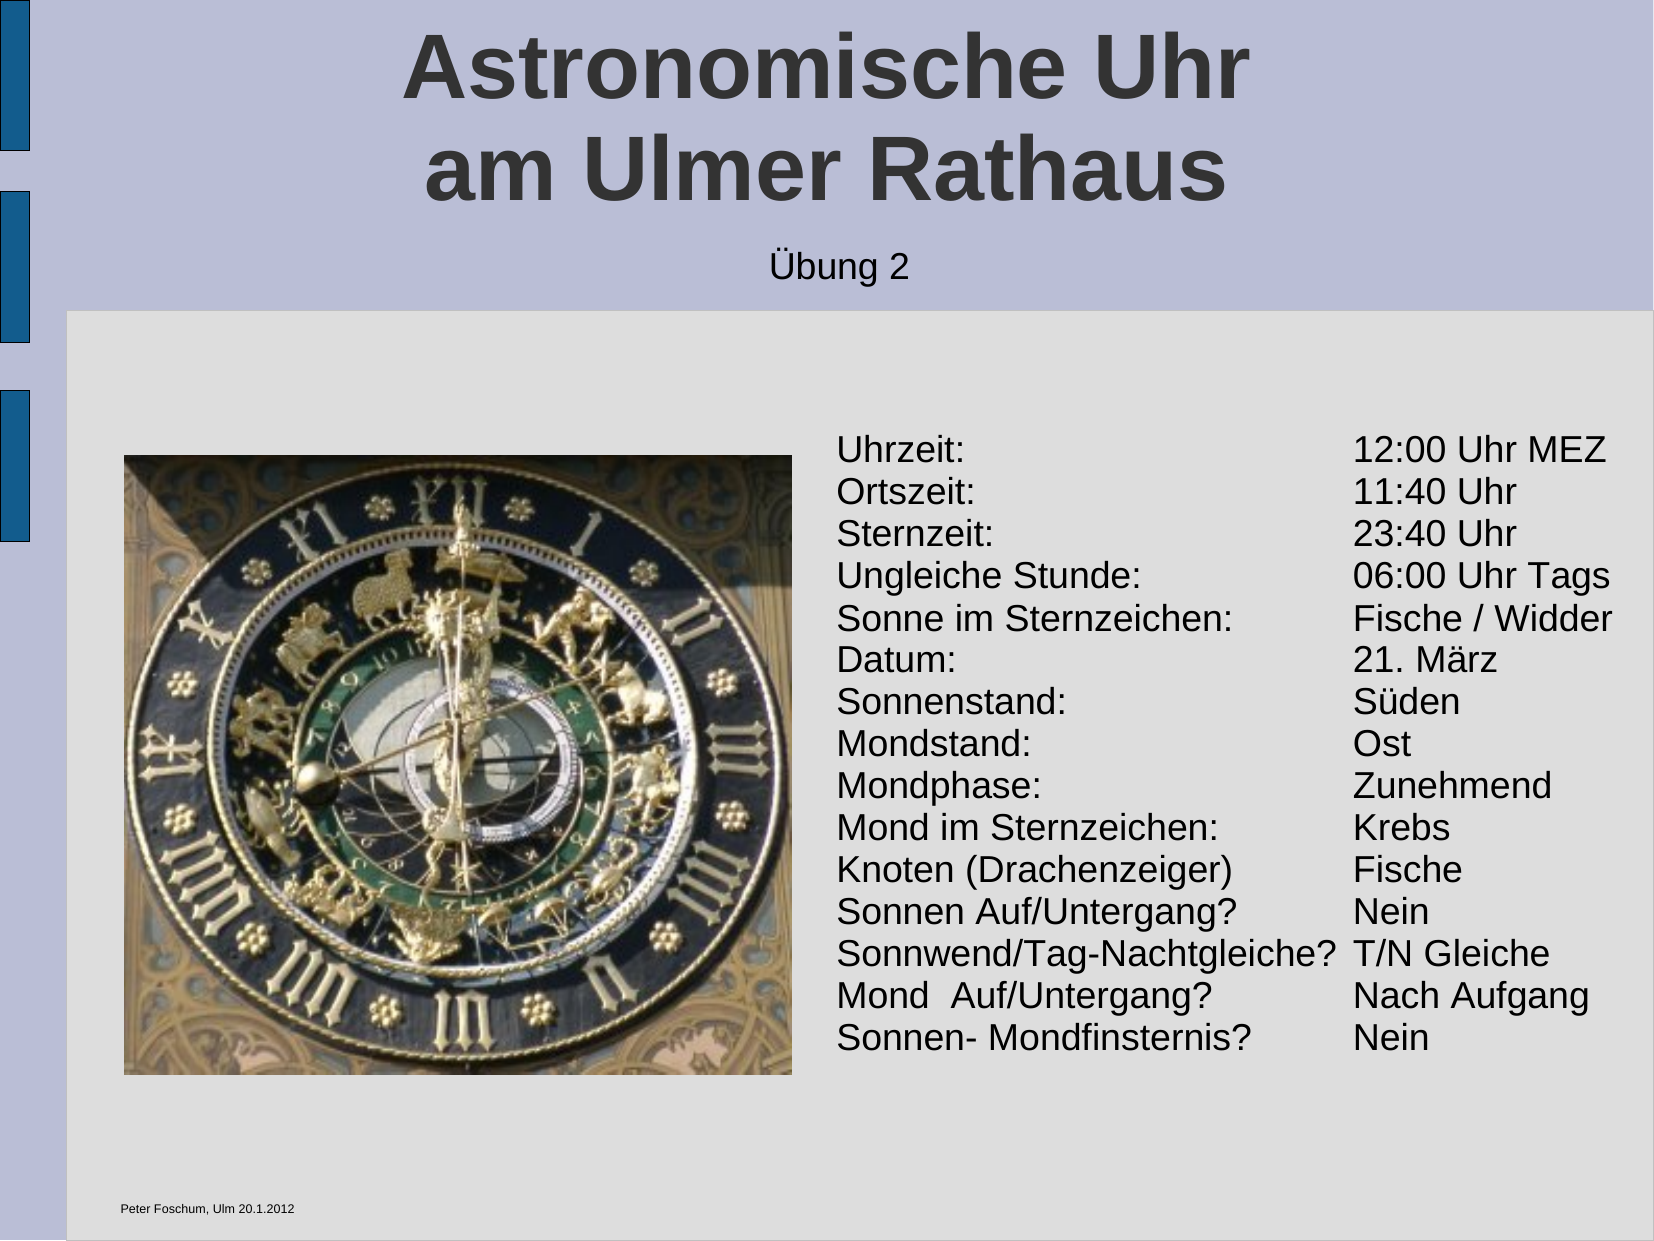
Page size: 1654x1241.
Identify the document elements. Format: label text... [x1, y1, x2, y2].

title Astronomische Uhr am Ulmer Rathaus [347, 15, 1306, 221]
text_box Peter Foschum, Ulm 20.1.2012 [105, 1194, 310, 1226]
text_box Uhrzeit: 12:00 Uhr MEZ Ortszeit: 11:40 Uhr Sternzeit: 23:40 Uhr Ungleiche Stunde: 06:00 Uhr Tags Sonne im Sternzeichen: Fische / Widder Datum: 21. März Sonnenstand: Süden Mondstand: Ost Mondphase: Zunehmend Mond im Sternzeichen: Krebs Knoten (Drachenzeiger) Fische Sonnen Auf/Untergang? Nein Sonnwend/Tag-Nachtgleiche? T/N Gleiche Mond Auf/Untergang? Nach Aufgang Sonnen- Mondfinsternis? Nein [821, 421, 1644, 1134]
text_box Übung 2 [754, 238, 925, 300]
picture [124, 455, 792, 1075]
